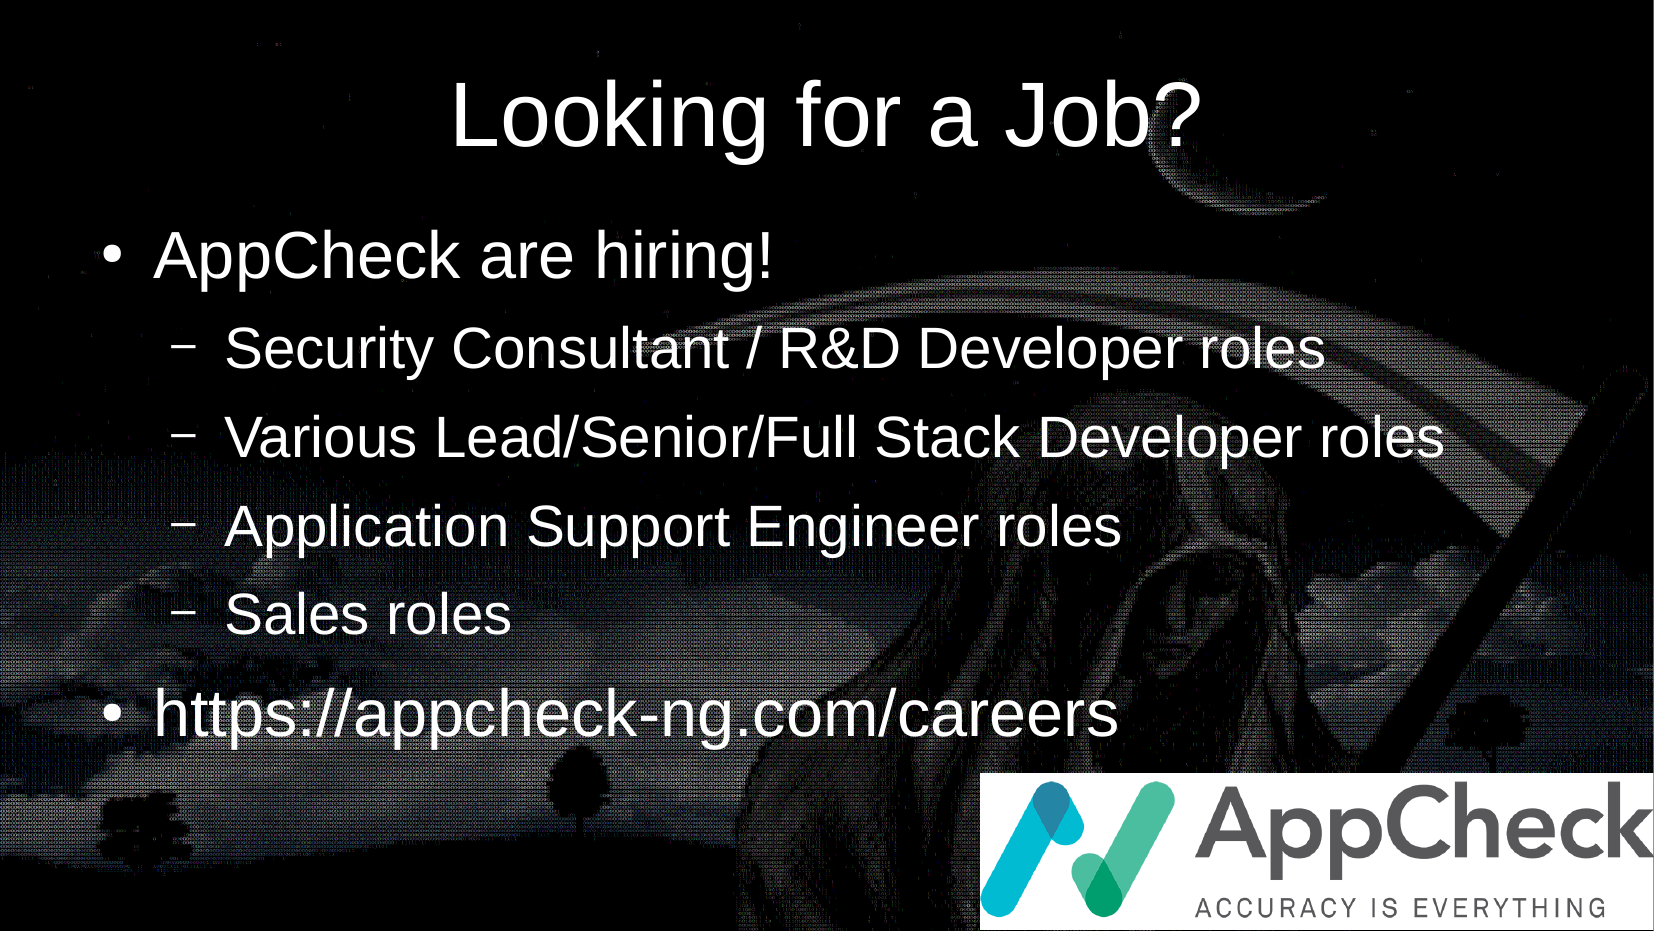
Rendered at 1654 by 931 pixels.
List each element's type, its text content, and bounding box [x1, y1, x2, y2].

picture [0, 0, 1654, 931]
title Looking for a Job? [82, 37, 1571, 193]
list AppCheck are hiring! Security Consultant / R&D Developer roles Various Lead/Senior/Full Stack Developer roles Application Support Engineer roles Sales roles https://appcheck-ng.com/careers [82, 217, 1571, 758]
